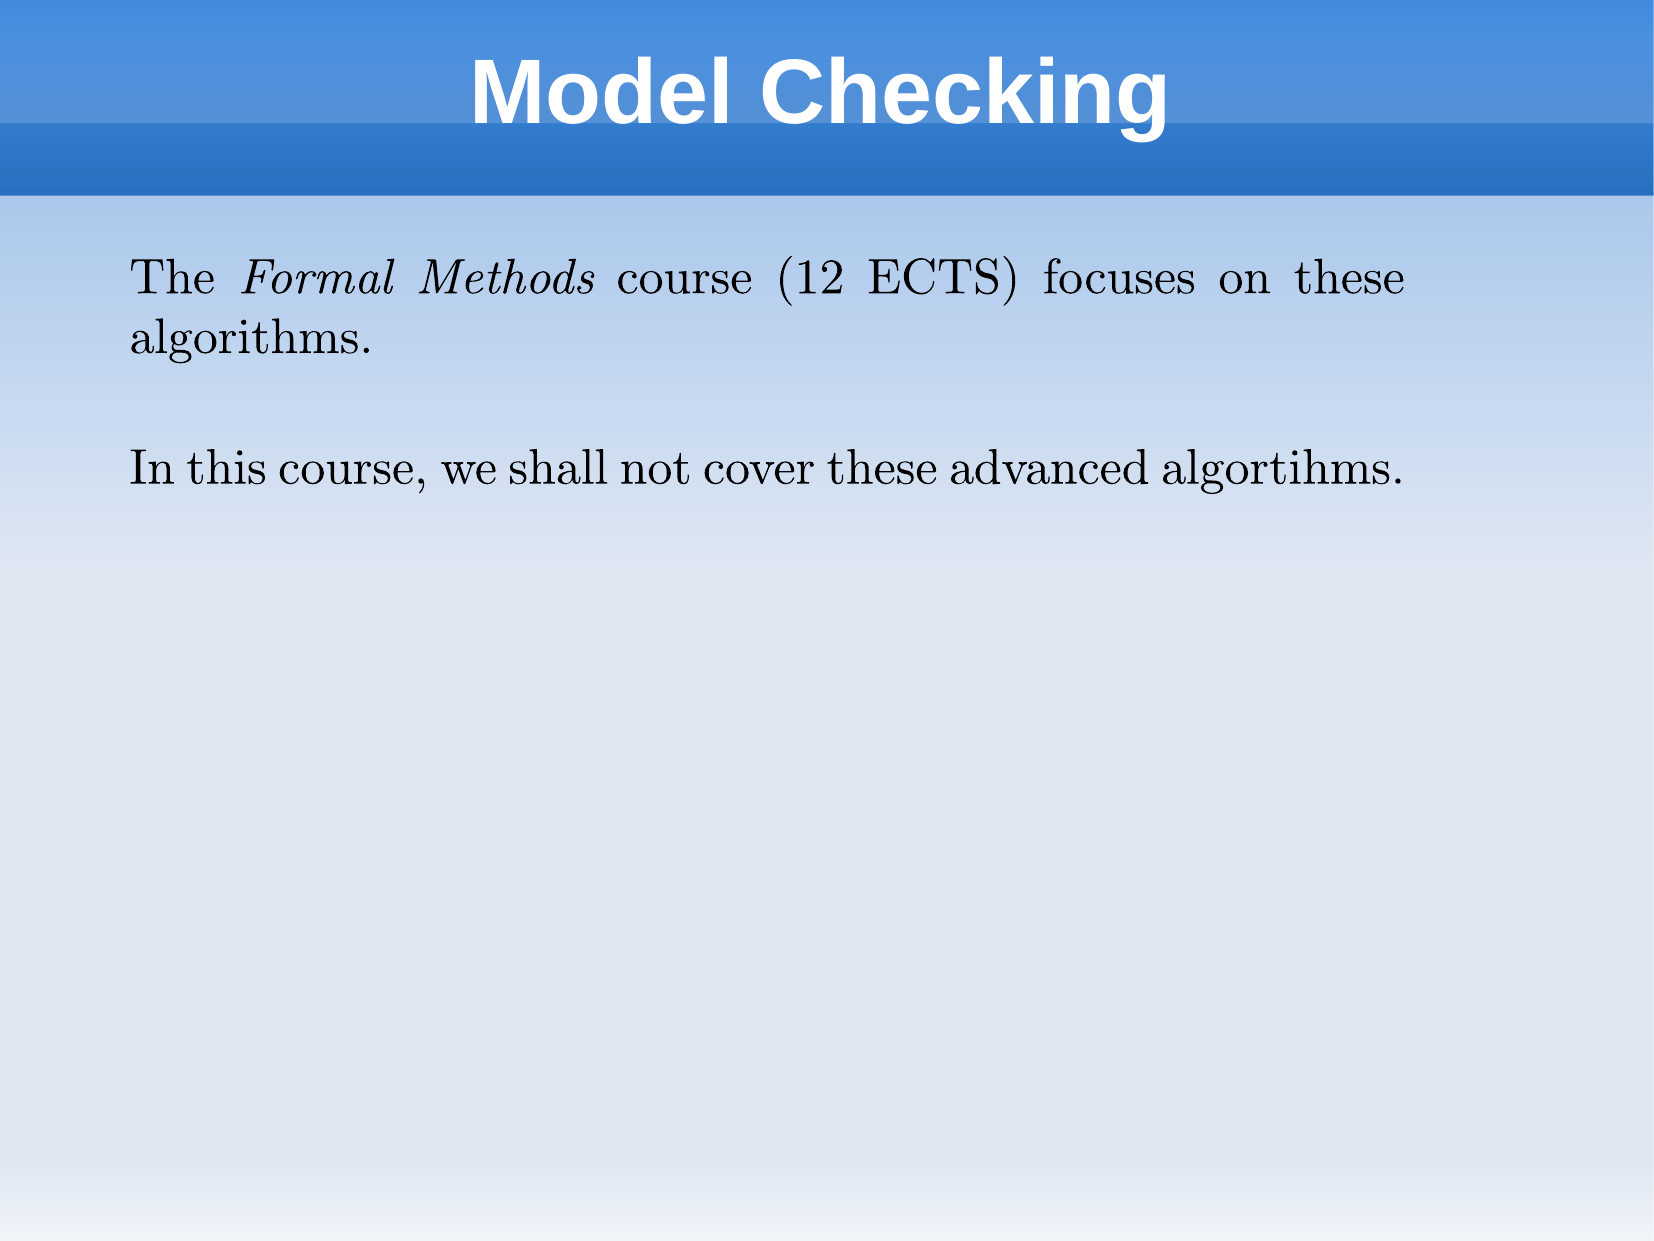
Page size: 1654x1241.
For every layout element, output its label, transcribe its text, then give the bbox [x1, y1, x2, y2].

text_box [129, 255, 1405, 495]
picture [0, 0, 1654, 1241]
title Model Checking [76, 0, 1565, 188]
